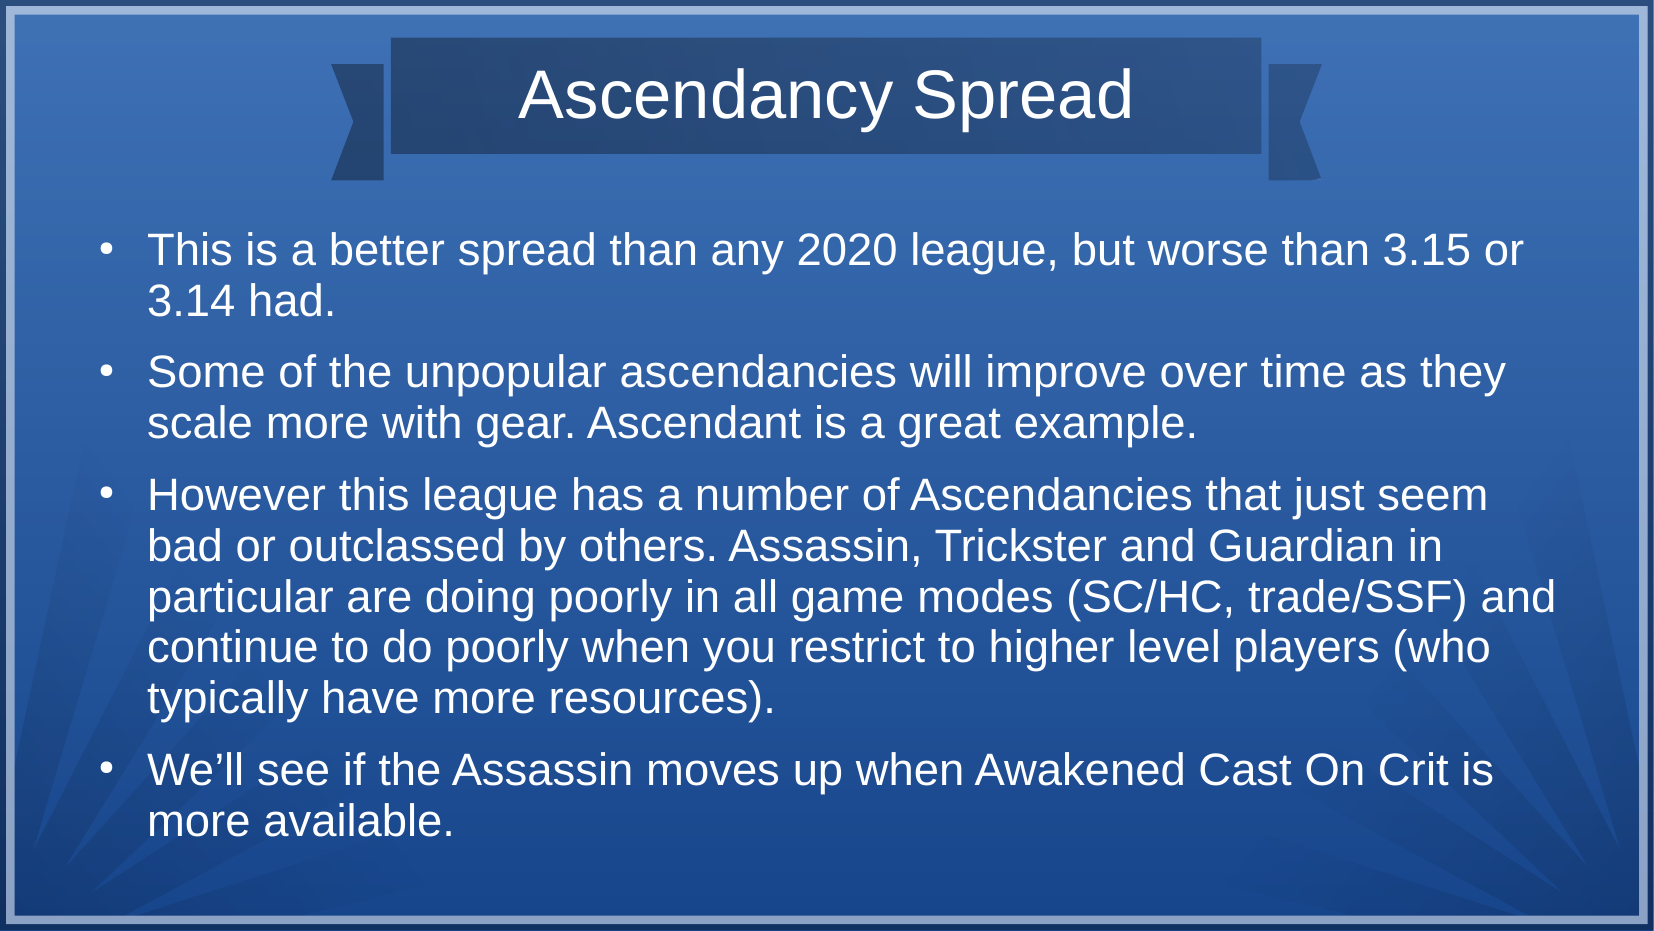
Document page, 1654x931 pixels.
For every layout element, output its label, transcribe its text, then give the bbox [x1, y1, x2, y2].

title Ascendancy Spread [389, 35, 1264, 154]
list This is a better spread than any 2020 league, but worse than 3.15 or 3.14 had. Some of the unpopular ascendancies will improve over time as they scale more with gear. Ascendant is a great example. However this league has a number of Ascendancies that just seem bad or outclassed by others. Assassin, Trickster and Guardian in particular are doing poorly in all game modes (SC/HC, trade/SSF) and continue to do poorly when you restrict to higher level players (who typically have more resources). We’ll see if the Assassin moves up when Awakened Cast On Crit is more available. [82, 224, 1571, 848]
